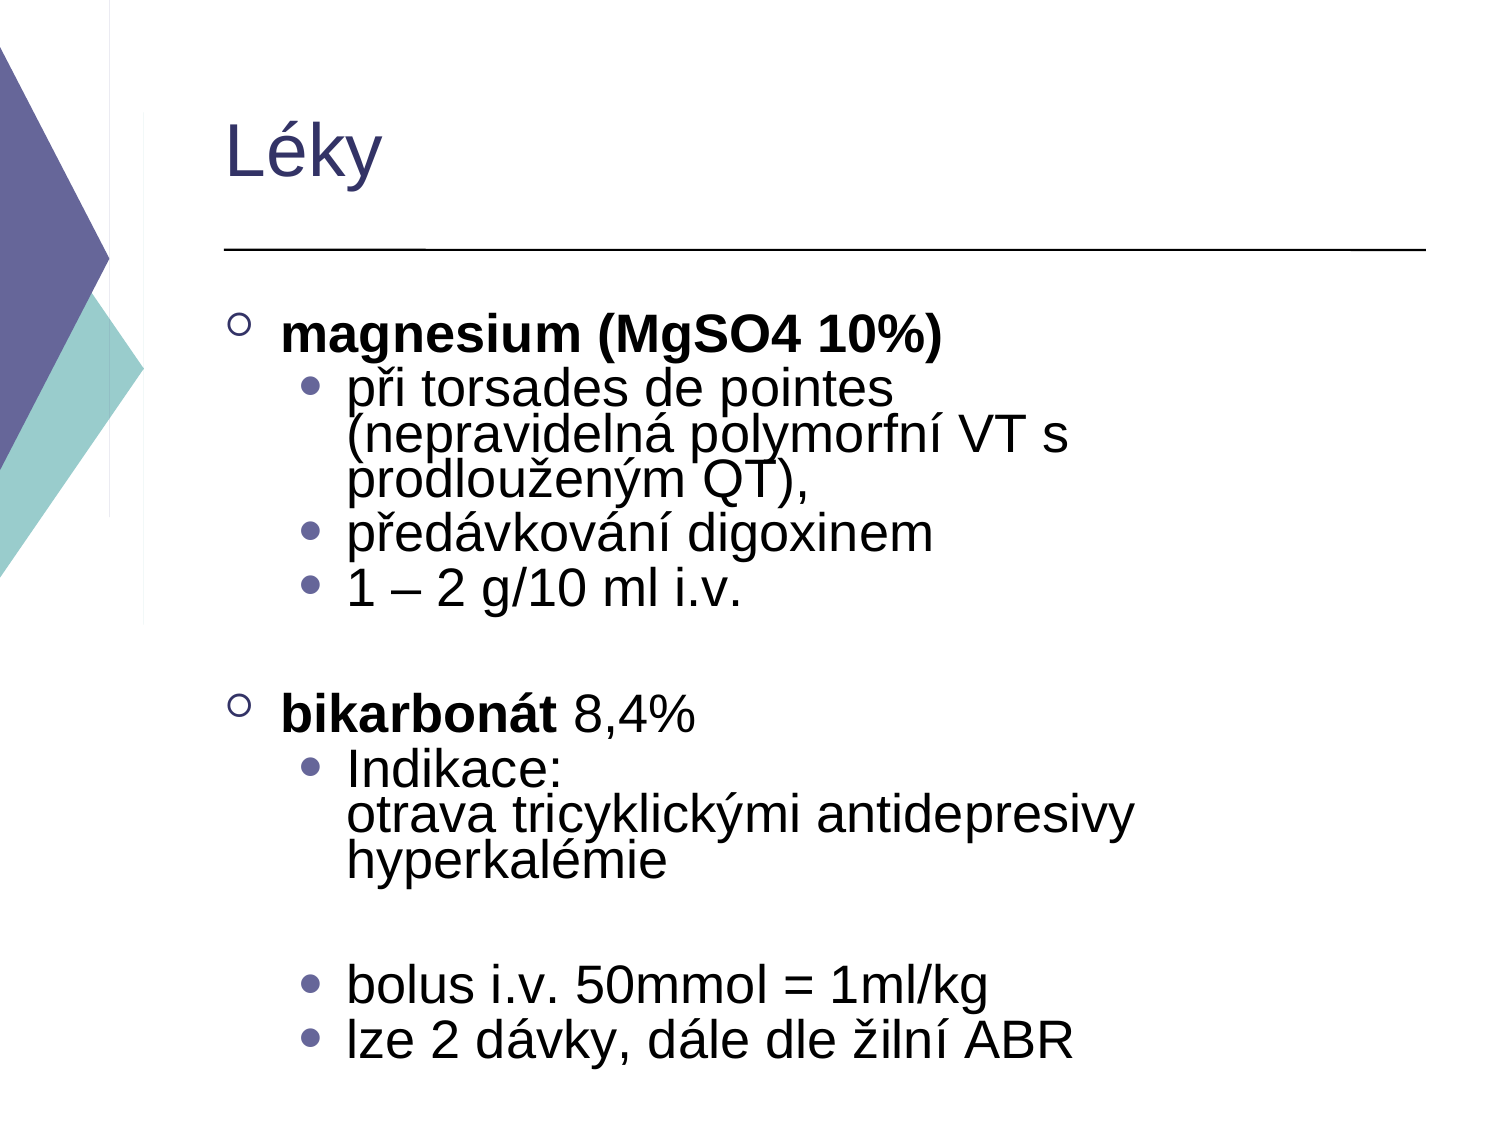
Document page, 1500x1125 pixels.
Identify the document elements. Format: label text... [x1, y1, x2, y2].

title Léky [224, 63, 1424, 244]
list magnesium (MgSO4 10%) při torsades de pointes (nepravidelná polymorfní VT s prodlouženým QT), předávkování digoxinem 1 – 2 g/10 ml i.v. bikarbonát 8,4% Indikace: otrava tricyklickými antidepresivy hyperkalémie bolus i.v. 50mmol = 1ml/kg lze 2 dávky, dále dle žilní ABR [224, 299, 1424, 1125]
